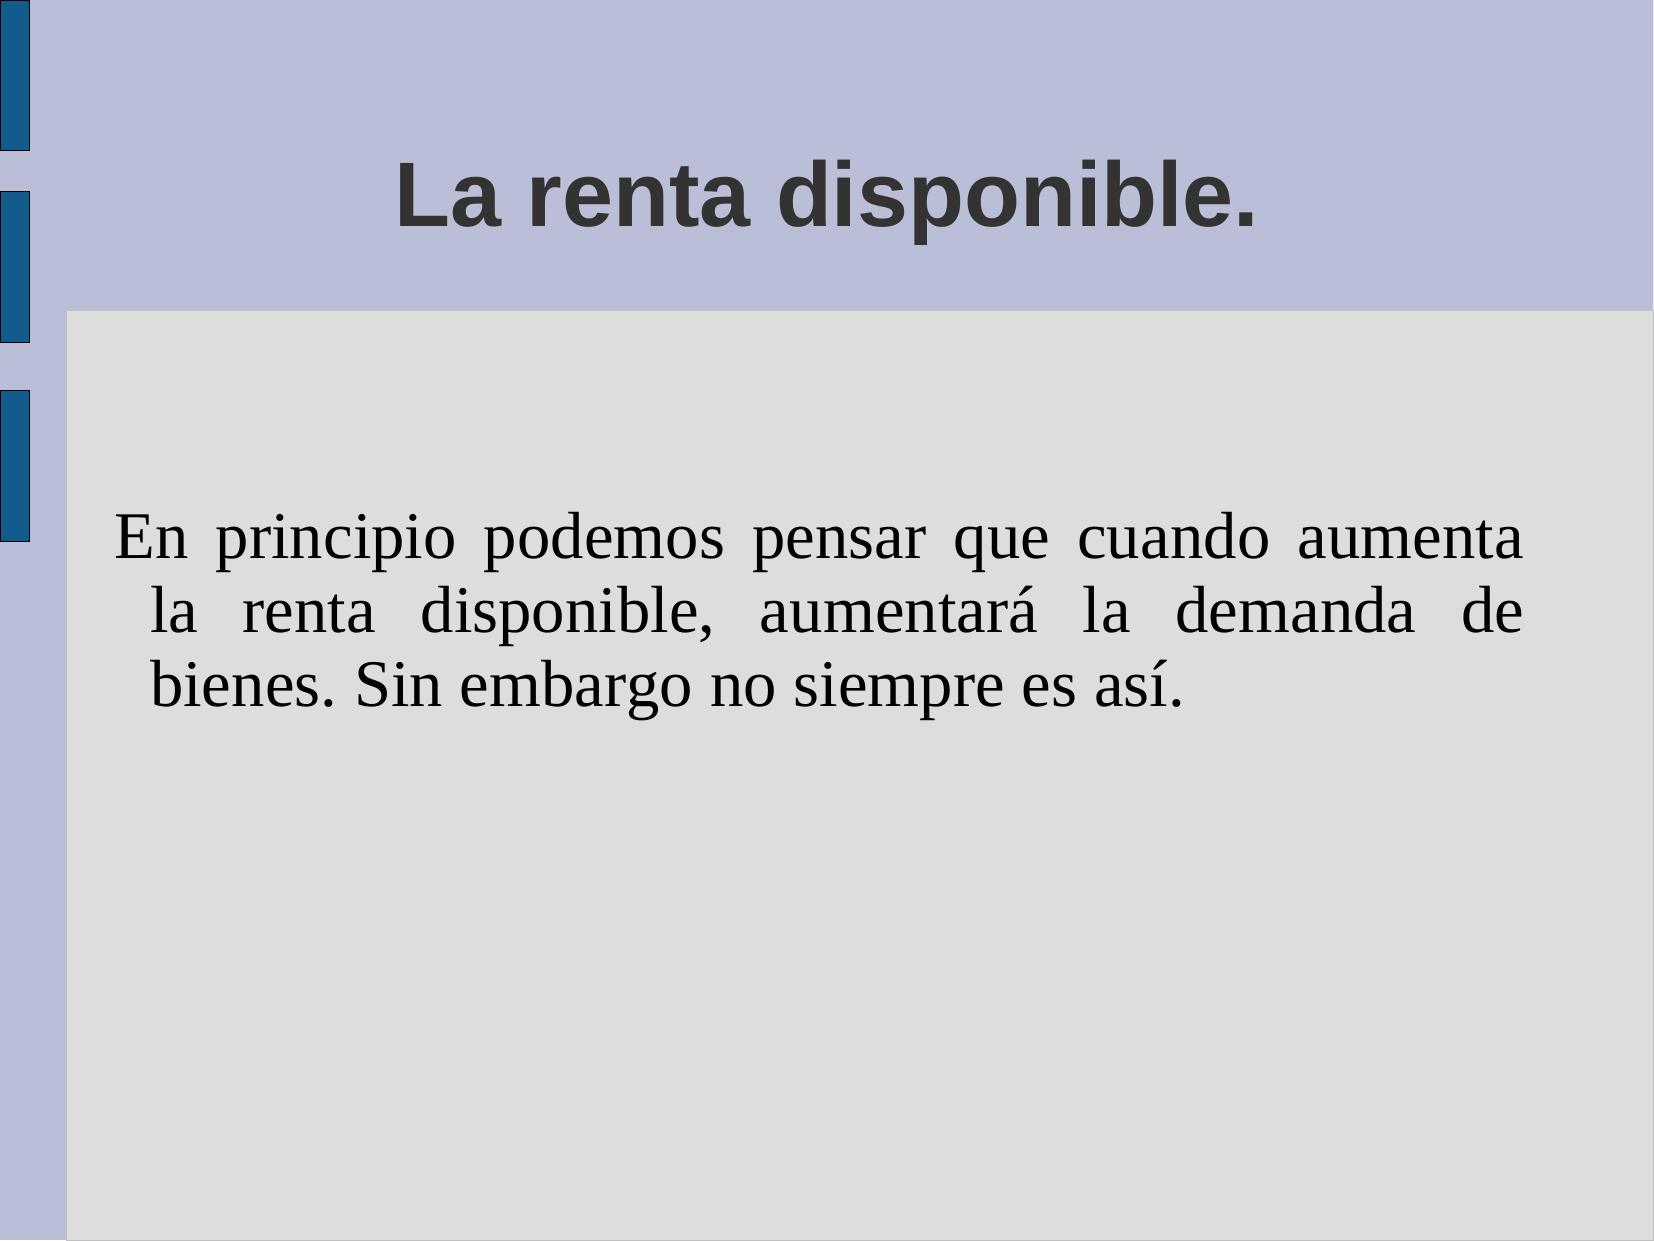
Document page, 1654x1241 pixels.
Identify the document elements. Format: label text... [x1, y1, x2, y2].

title La renta disponible. [121, 98, 1534, 291]
subtitle En principio podemos pensar que cuando aumenta la renta disponible, aumentará la demanda de bienes. Sin embargo no siempre es así. [114, 174, 1527, 1121]
